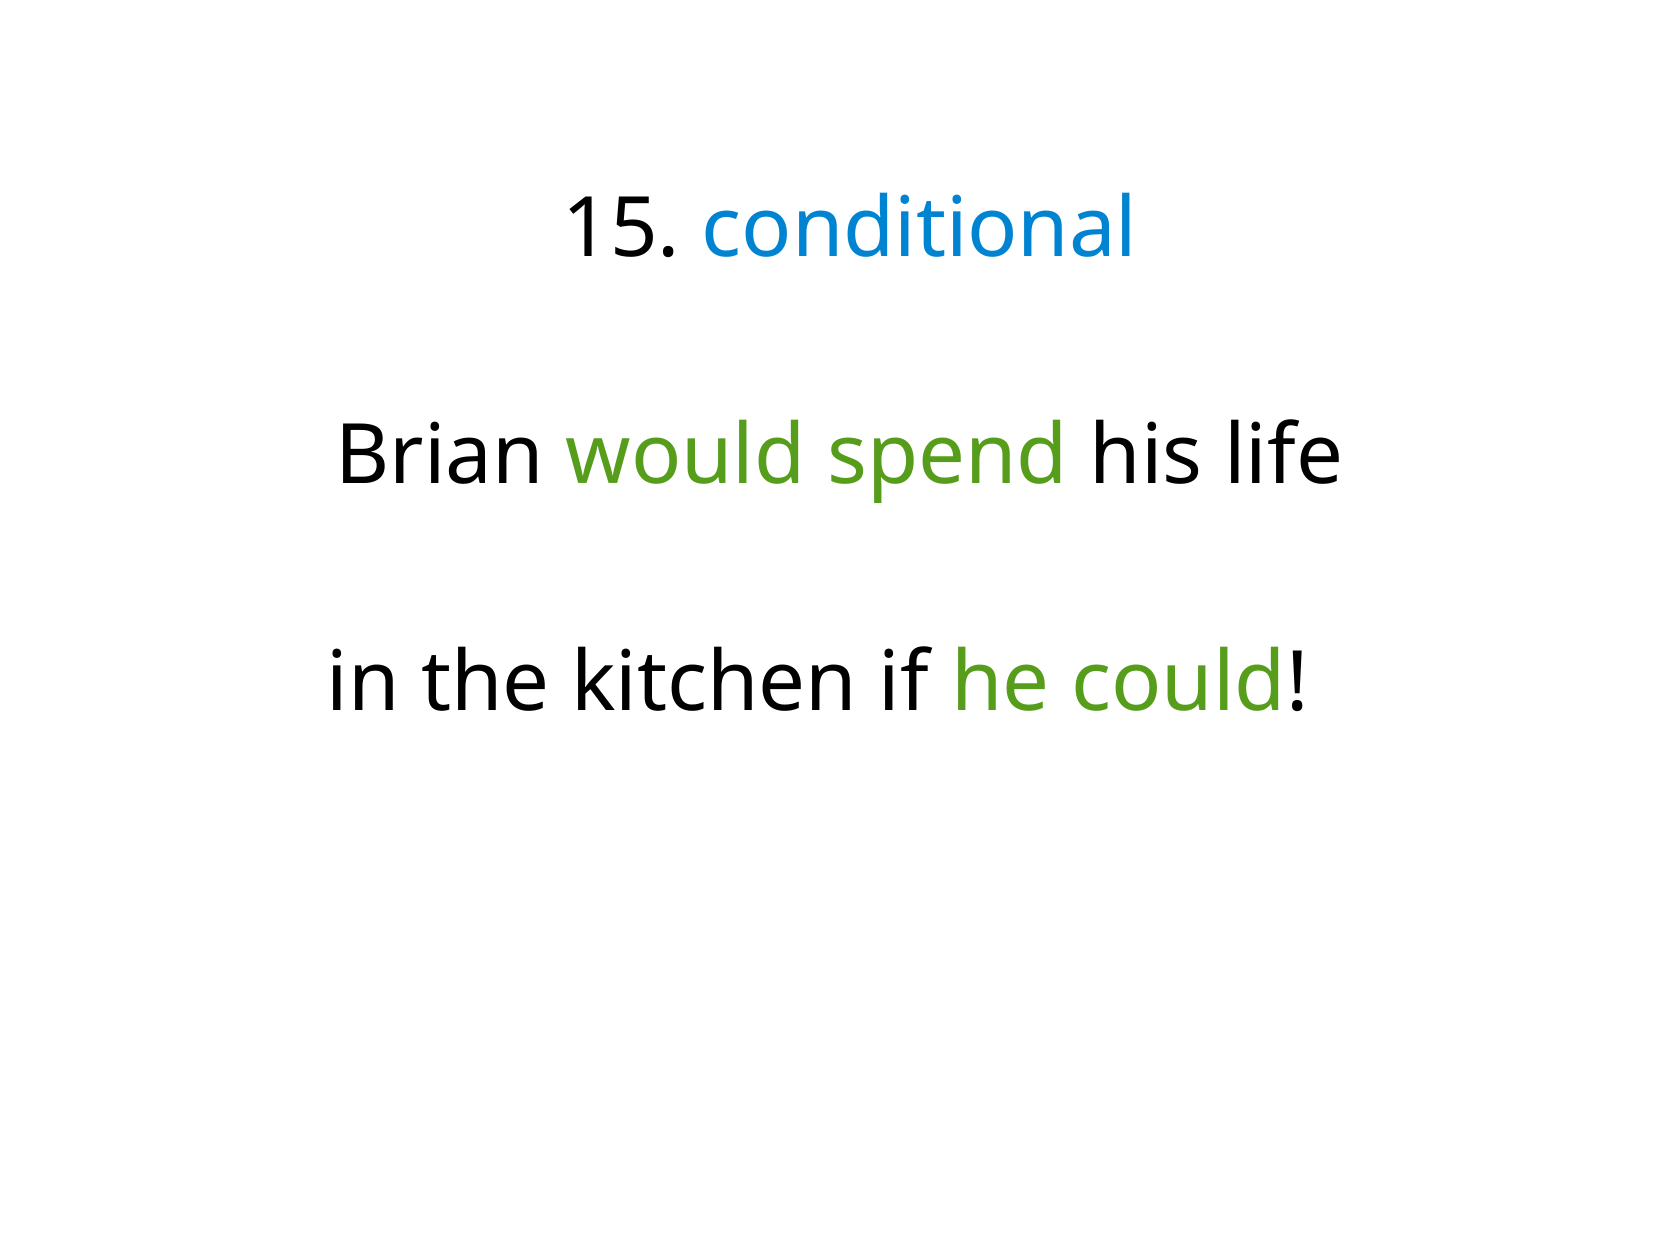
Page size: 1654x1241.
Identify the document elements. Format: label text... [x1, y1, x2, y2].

text_box 15. conditional Brian would spend his life in the kitchen if he could! [59, 35, 1642, 1225]
